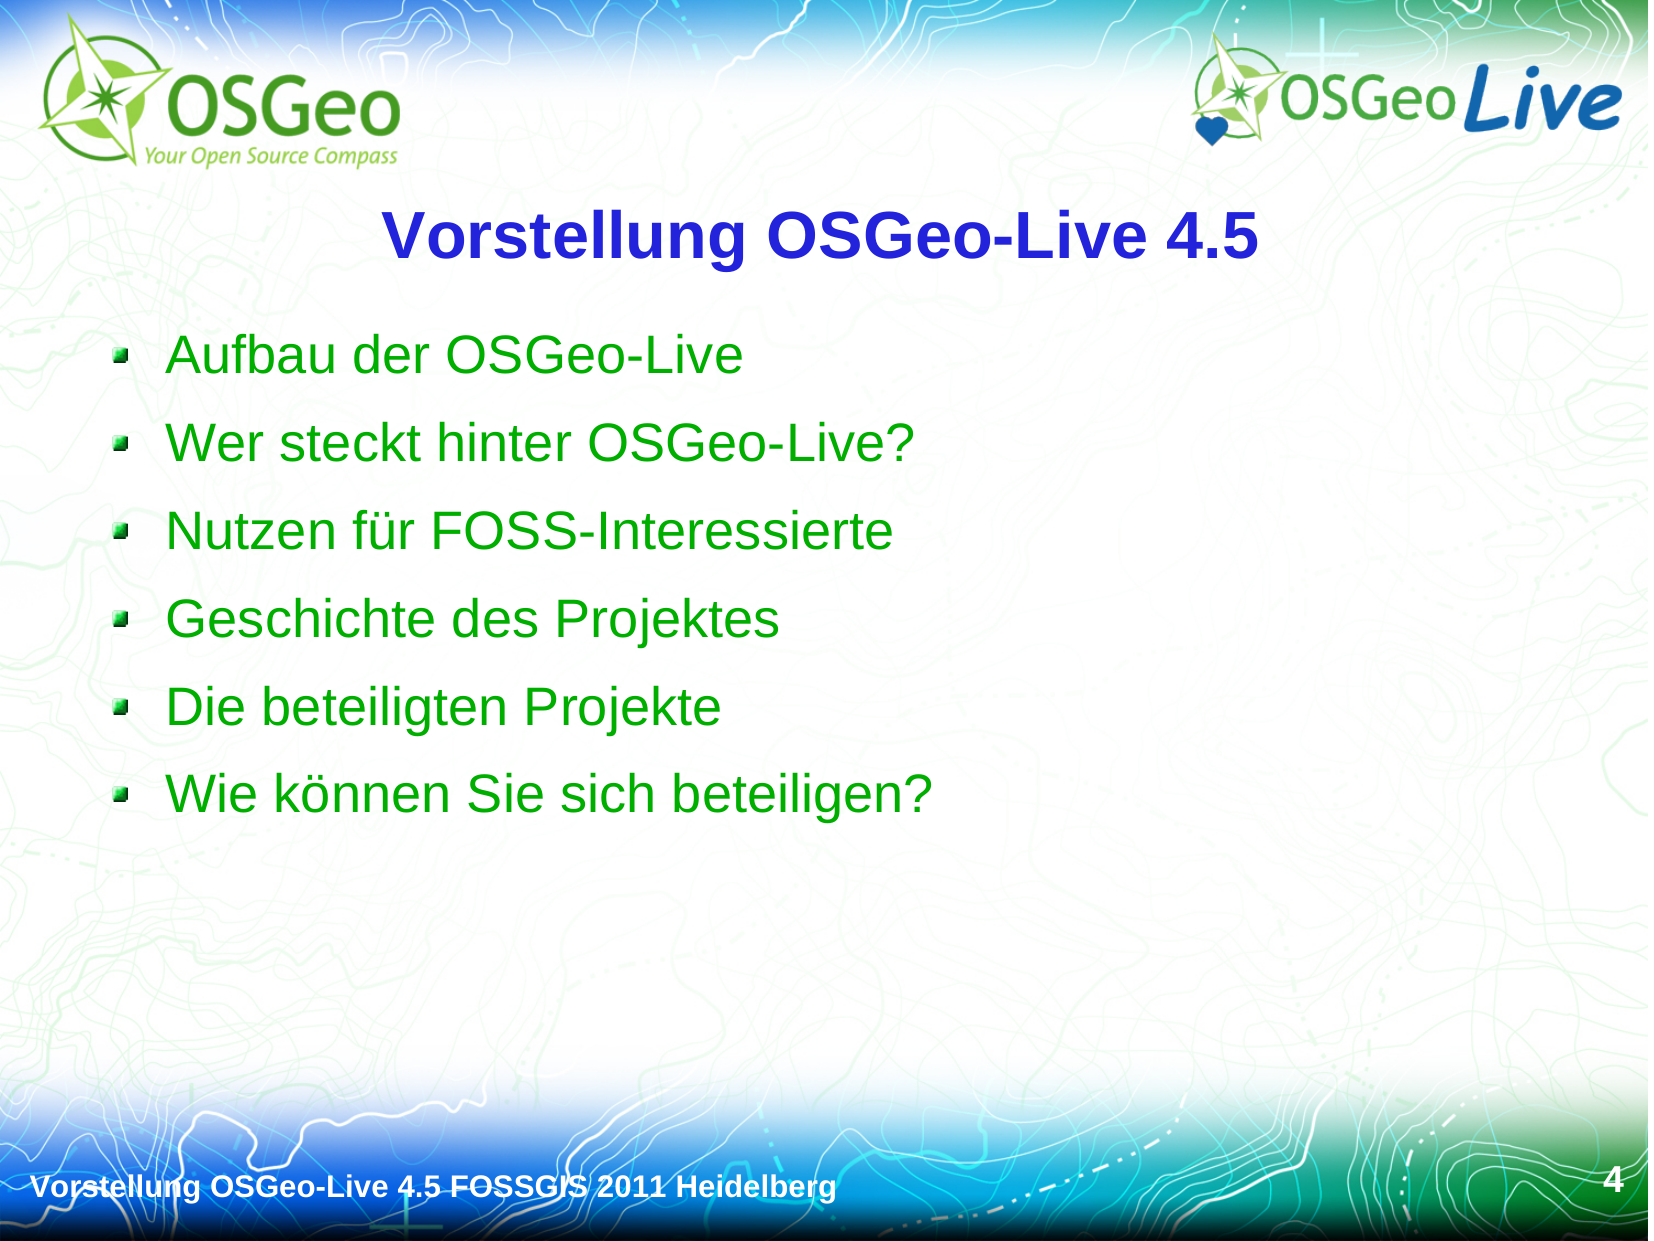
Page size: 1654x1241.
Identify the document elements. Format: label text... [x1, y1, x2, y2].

list Aufbau der OSGeo-Live Wer steckt hinter OSGeo-Live? Nutzen für FOSS-Interessierte Geschichte des Projektes Die beteiligten Projekte Wie können Sie sich beteiligen? [76, 324, 1565, 1144]
picture [0, 0, 1654, 1241]
title Vorstellung OSGeo-Live 4.5 [76, 147, 1565, 323]
